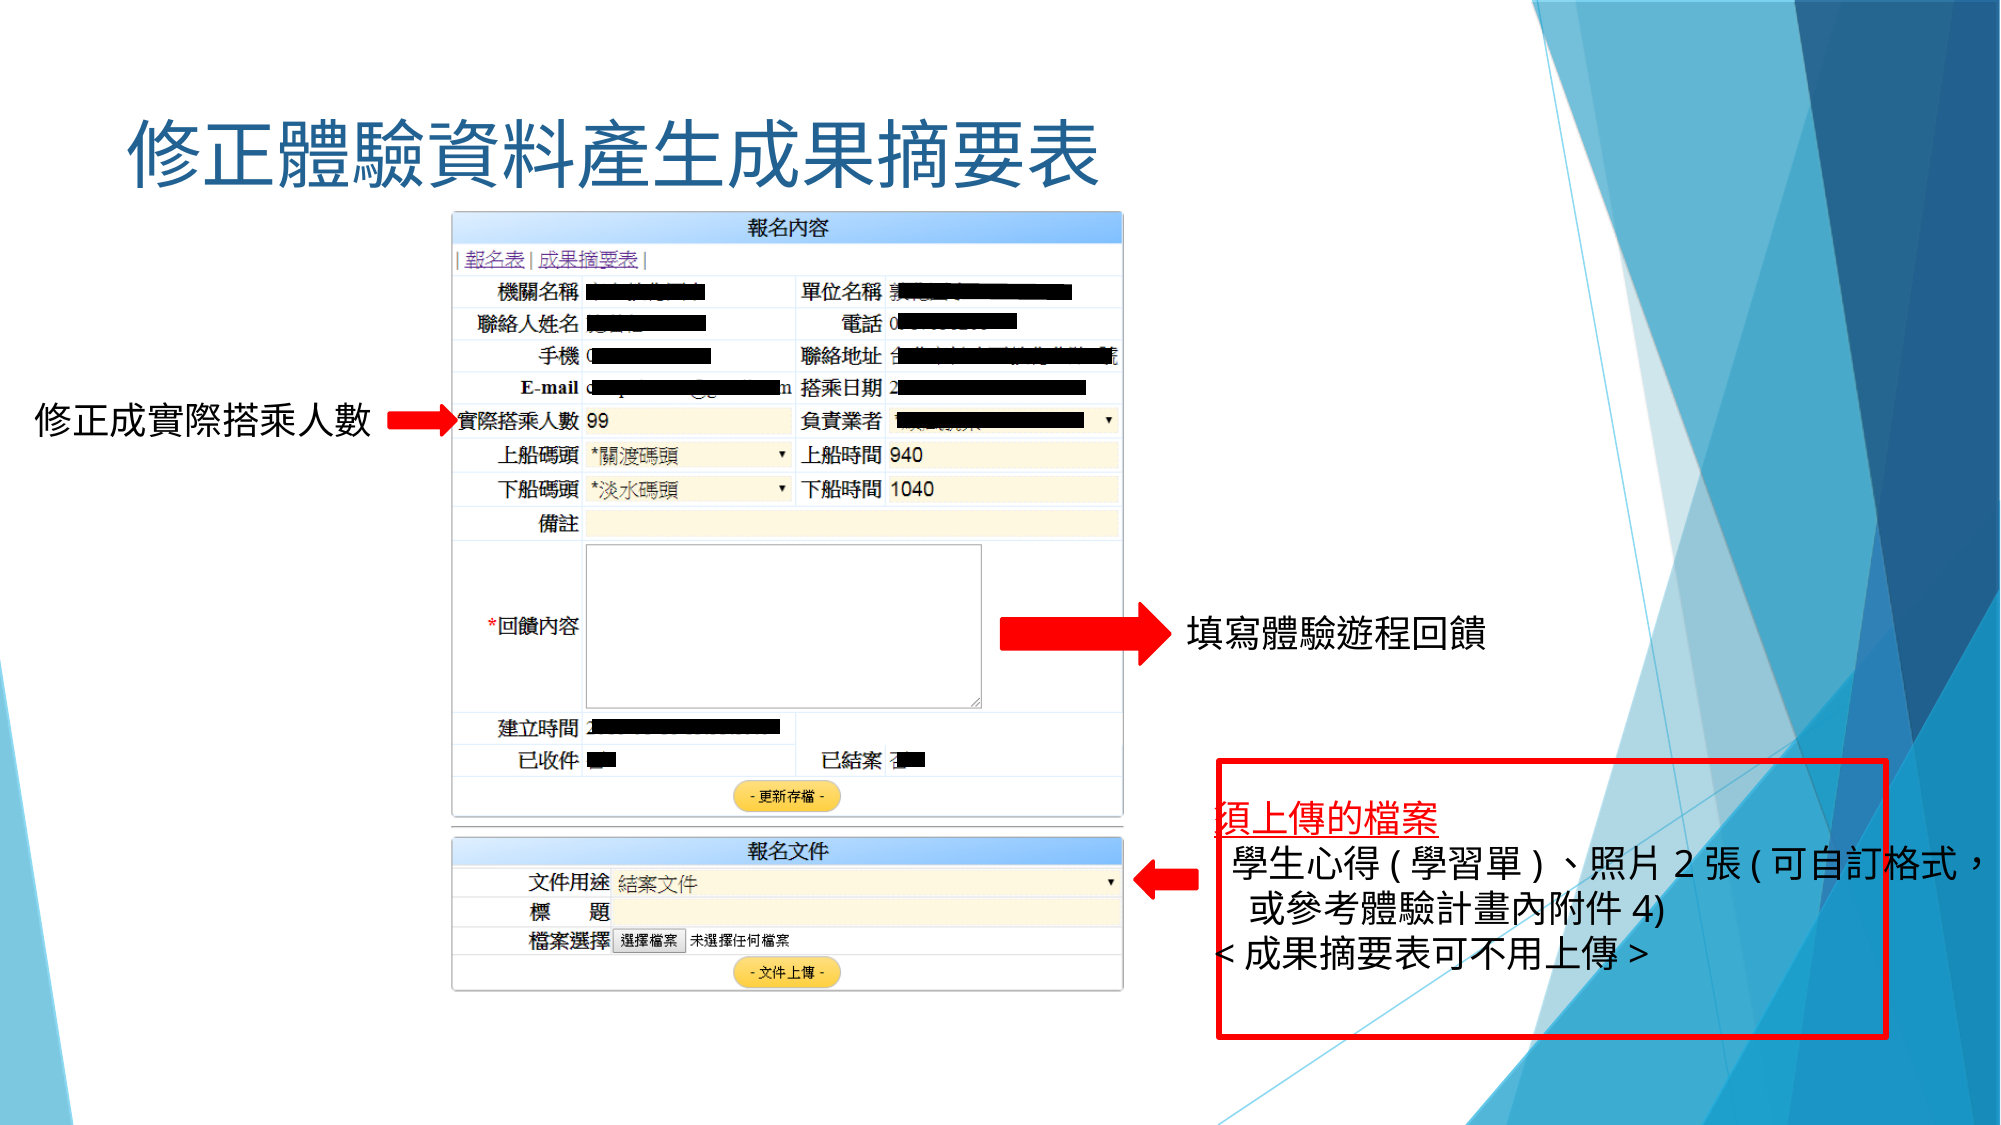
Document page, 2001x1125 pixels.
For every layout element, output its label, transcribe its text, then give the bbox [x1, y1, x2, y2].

text_box 修正成實際搭乘人數 [19, 389, 388, 450]
picture [445, 208, 1141, 1031]
text_box 須上傳的檔案 學生心得(學習單)、照片2張(可自訂格式， 或參考體驗計畫內附件4) <成果摘要表可不用上傳> [1198, 787, 2000, 983]
title 修正體驗資料產生成果摘要表 [111, 99, 1522, 317]
text_box [1001, 603, 1171, 665]
text_box [1134, 860, 1197, 899]
text_box [389, 405, 457, 436]
text_box 填寫體驗遊程回饋 [1171, 602, 1502, 663]
